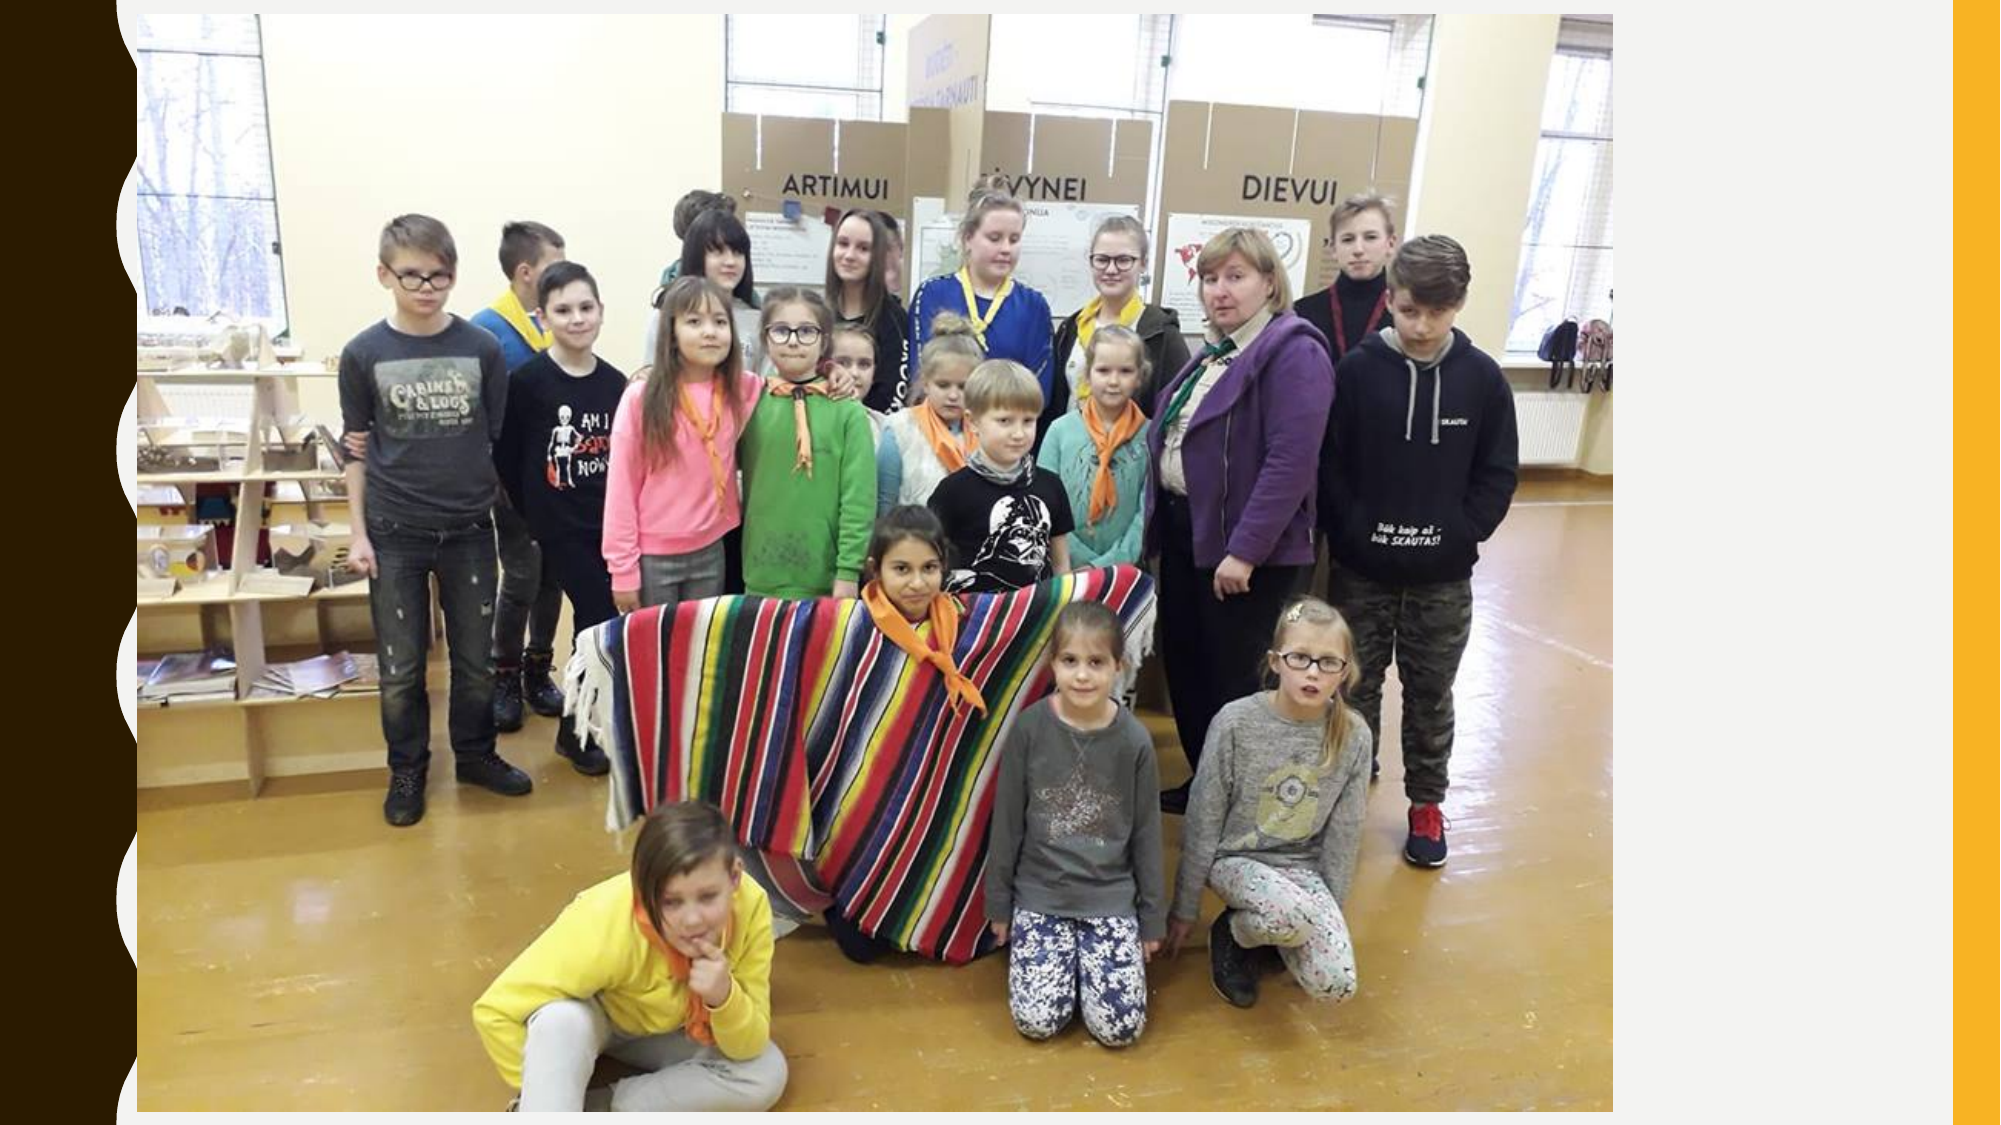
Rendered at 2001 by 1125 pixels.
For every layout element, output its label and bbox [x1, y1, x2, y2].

picture [137, 14, 1613, 1112]
